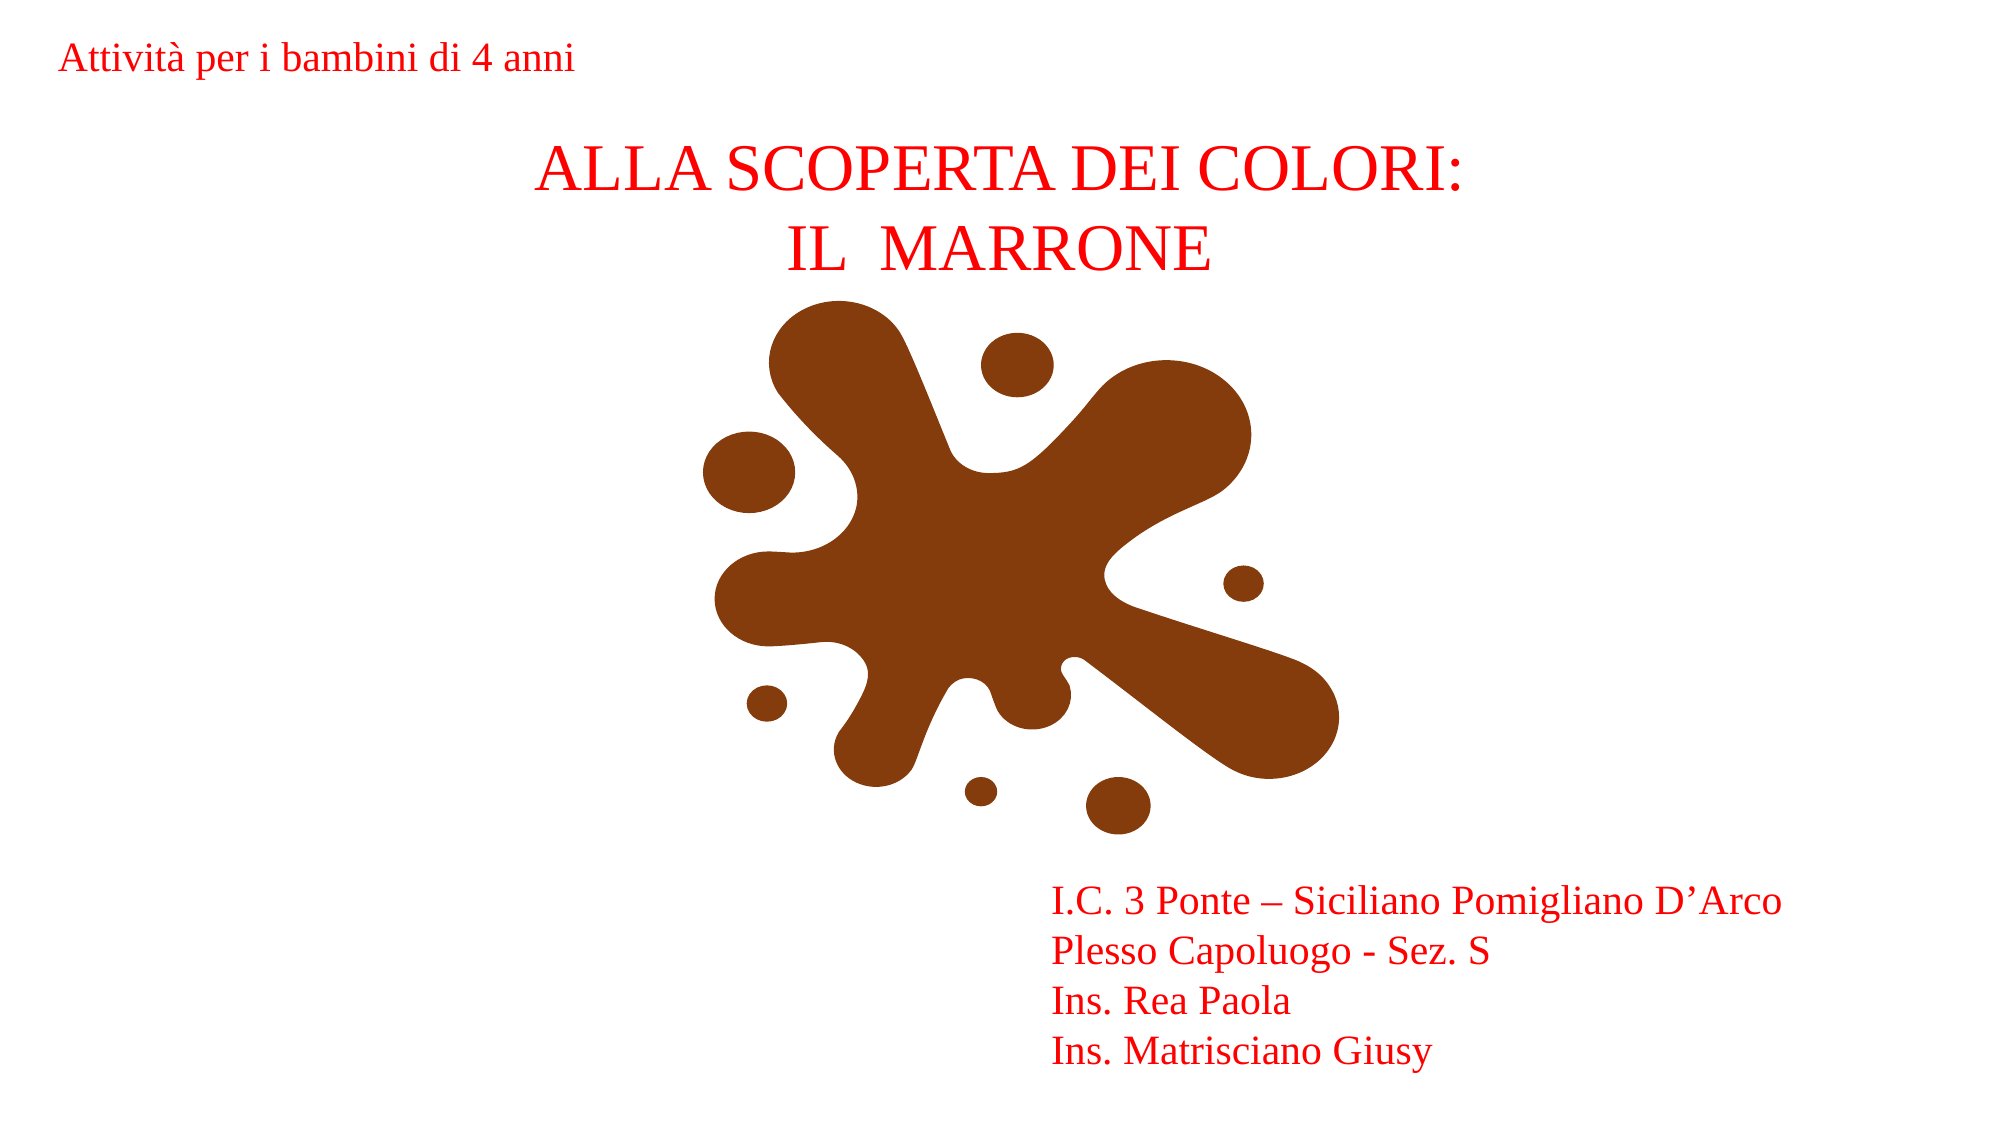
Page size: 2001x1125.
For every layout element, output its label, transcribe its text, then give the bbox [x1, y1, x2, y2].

text_box Attività per i bambini di 4 anni [42, 22, 783, 89]
picture [626, 294, 1411, 905]
text_box ALLA SCOPERTA DEI COLORI: IL MARRONE [213, 116, 1787, 294]
text_box I.C. 3 Ponte – Siciliano Pomigliano D’Arco Plesso Capoluogo - Sez. S Ins. Rea Paola Ins. Matrisciano Giusy [1036, 865, 2000, 1125]
